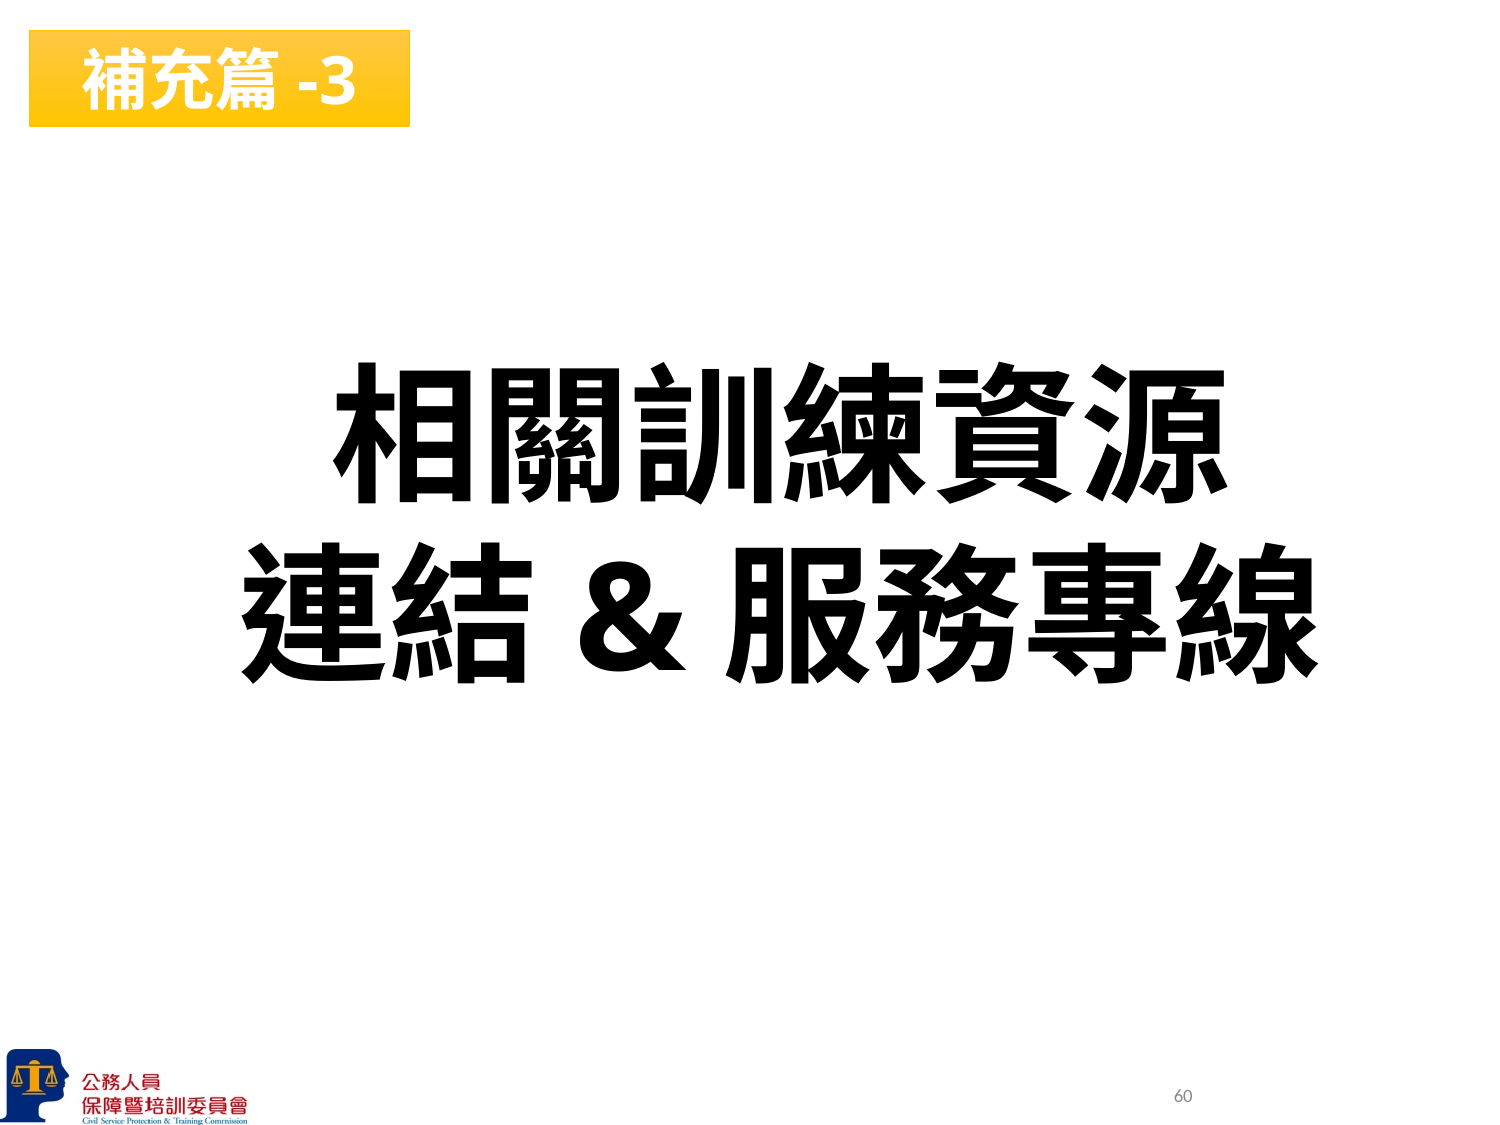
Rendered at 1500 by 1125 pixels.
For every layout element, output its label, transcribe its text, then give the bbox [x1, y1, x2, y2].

text_box 補充篇-3 [29, 31, 409, 126]
text_box 65 [1158, 1065, 1497, 1125]
text_box 相關訓練資源 連結&服務專線 [219, 333, 1342, 708]
